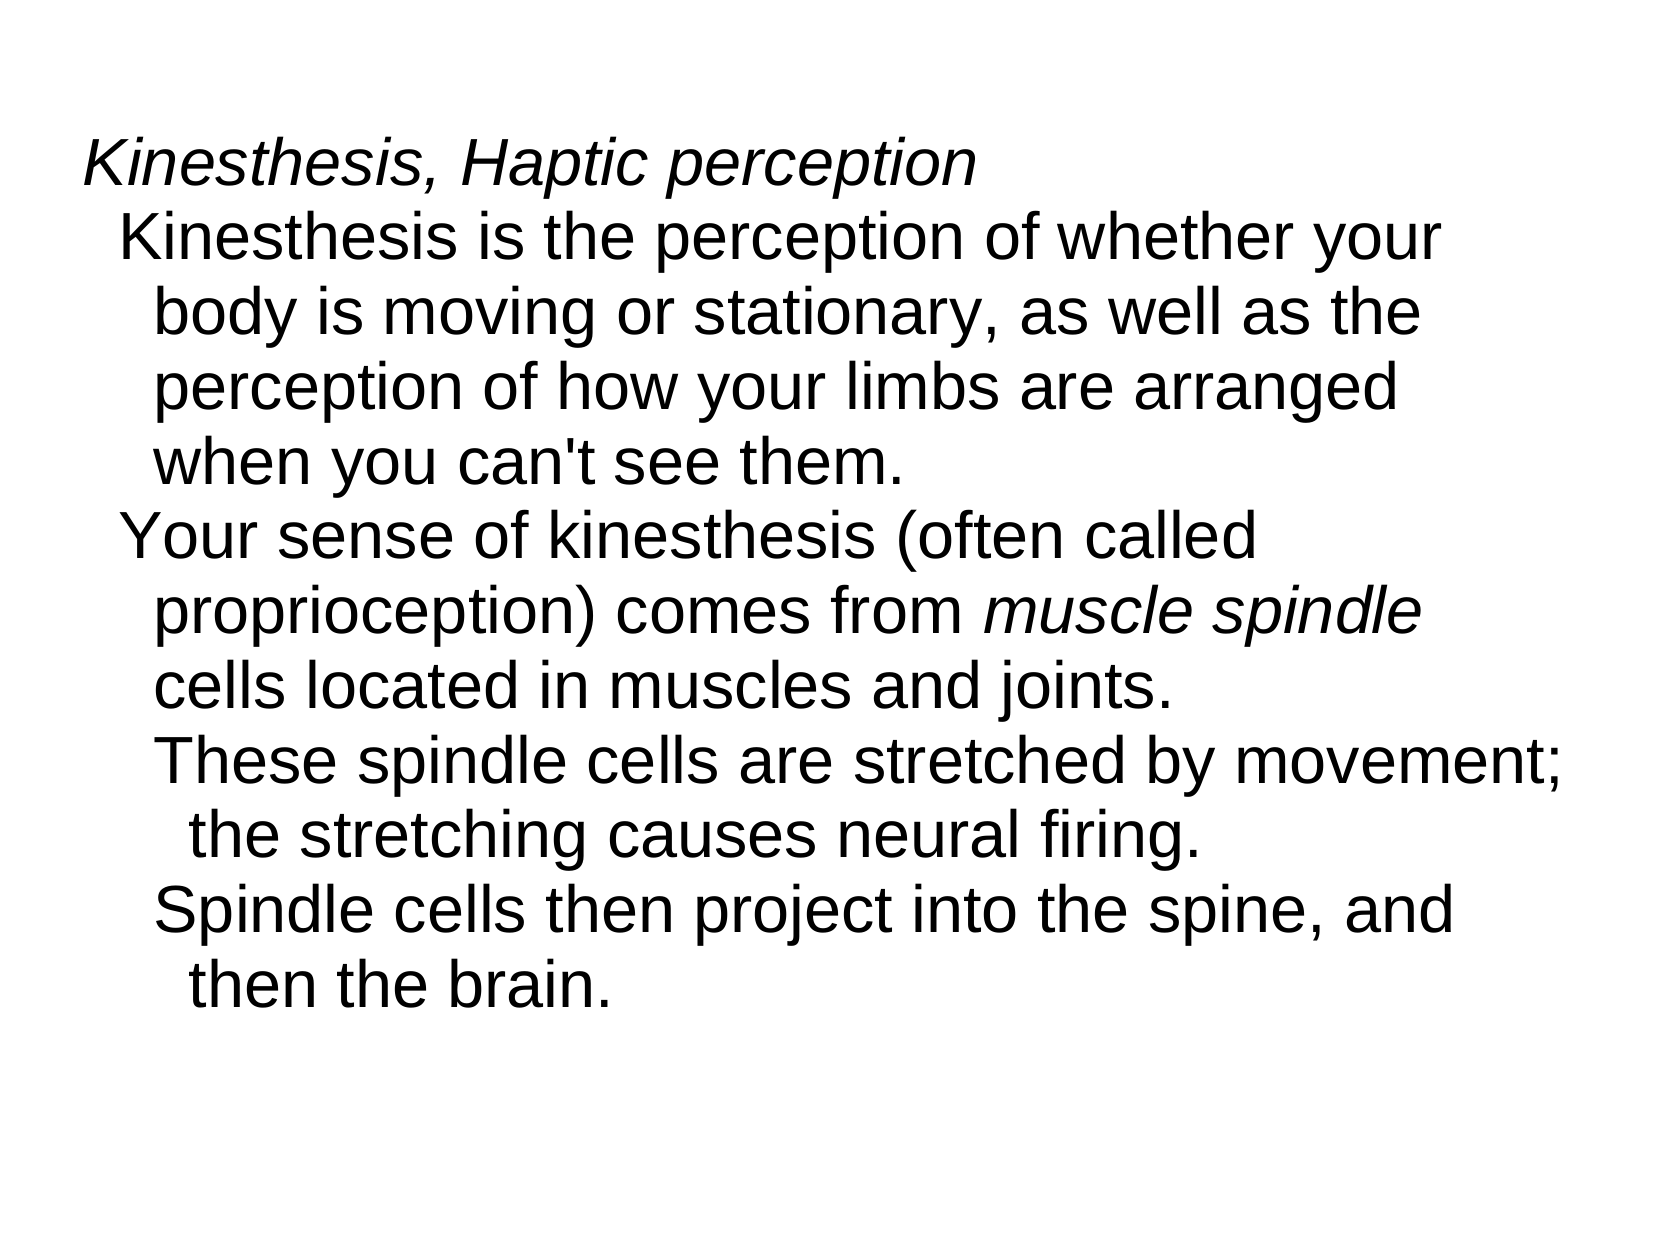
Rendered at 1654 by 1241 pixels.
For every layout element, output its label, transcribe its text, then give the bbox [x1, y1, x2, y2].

subtitle Kinesthesis, Haptic perception Kinesthesis is the perception of whether your body is moving or stationary, as well as the perception of how your limbs are arranged when you can't see them. Your sense of kinesthesis (often called proprioception) comes from muscle spindle cells located in muscles and joints. These spindle cells are stretched by movement; the stretching causes neural firing. Spindle cells then project into the spine, and then the brain. [82, 37, 1571, 1109]
